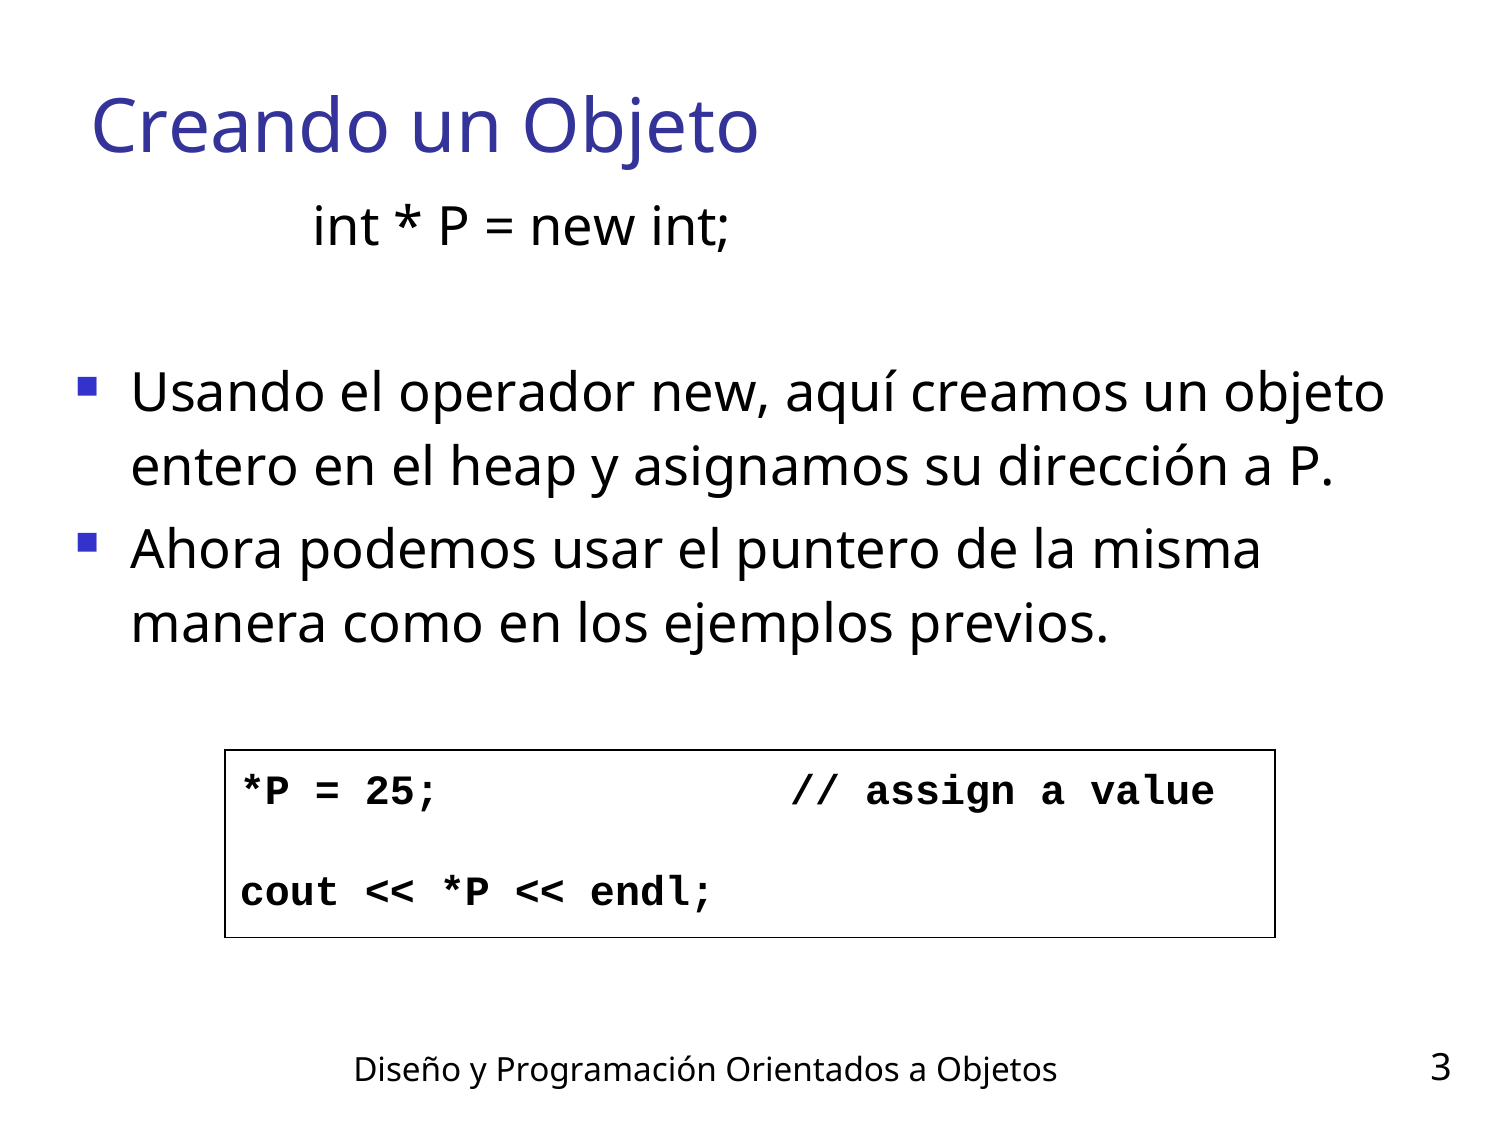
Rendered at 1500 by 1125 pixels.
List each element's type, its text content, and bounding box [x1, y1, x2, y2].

title Creando un Objeto [75, 4, 1466, 182]
list int * P = new int; Usando el operador new, aquí creamos un objeto entero en el heap y asignamos su dirección a P. Ahora podemos usar el puntero de la misma manera como en los ejemplos previos. [75, 187, 1462, 993]
